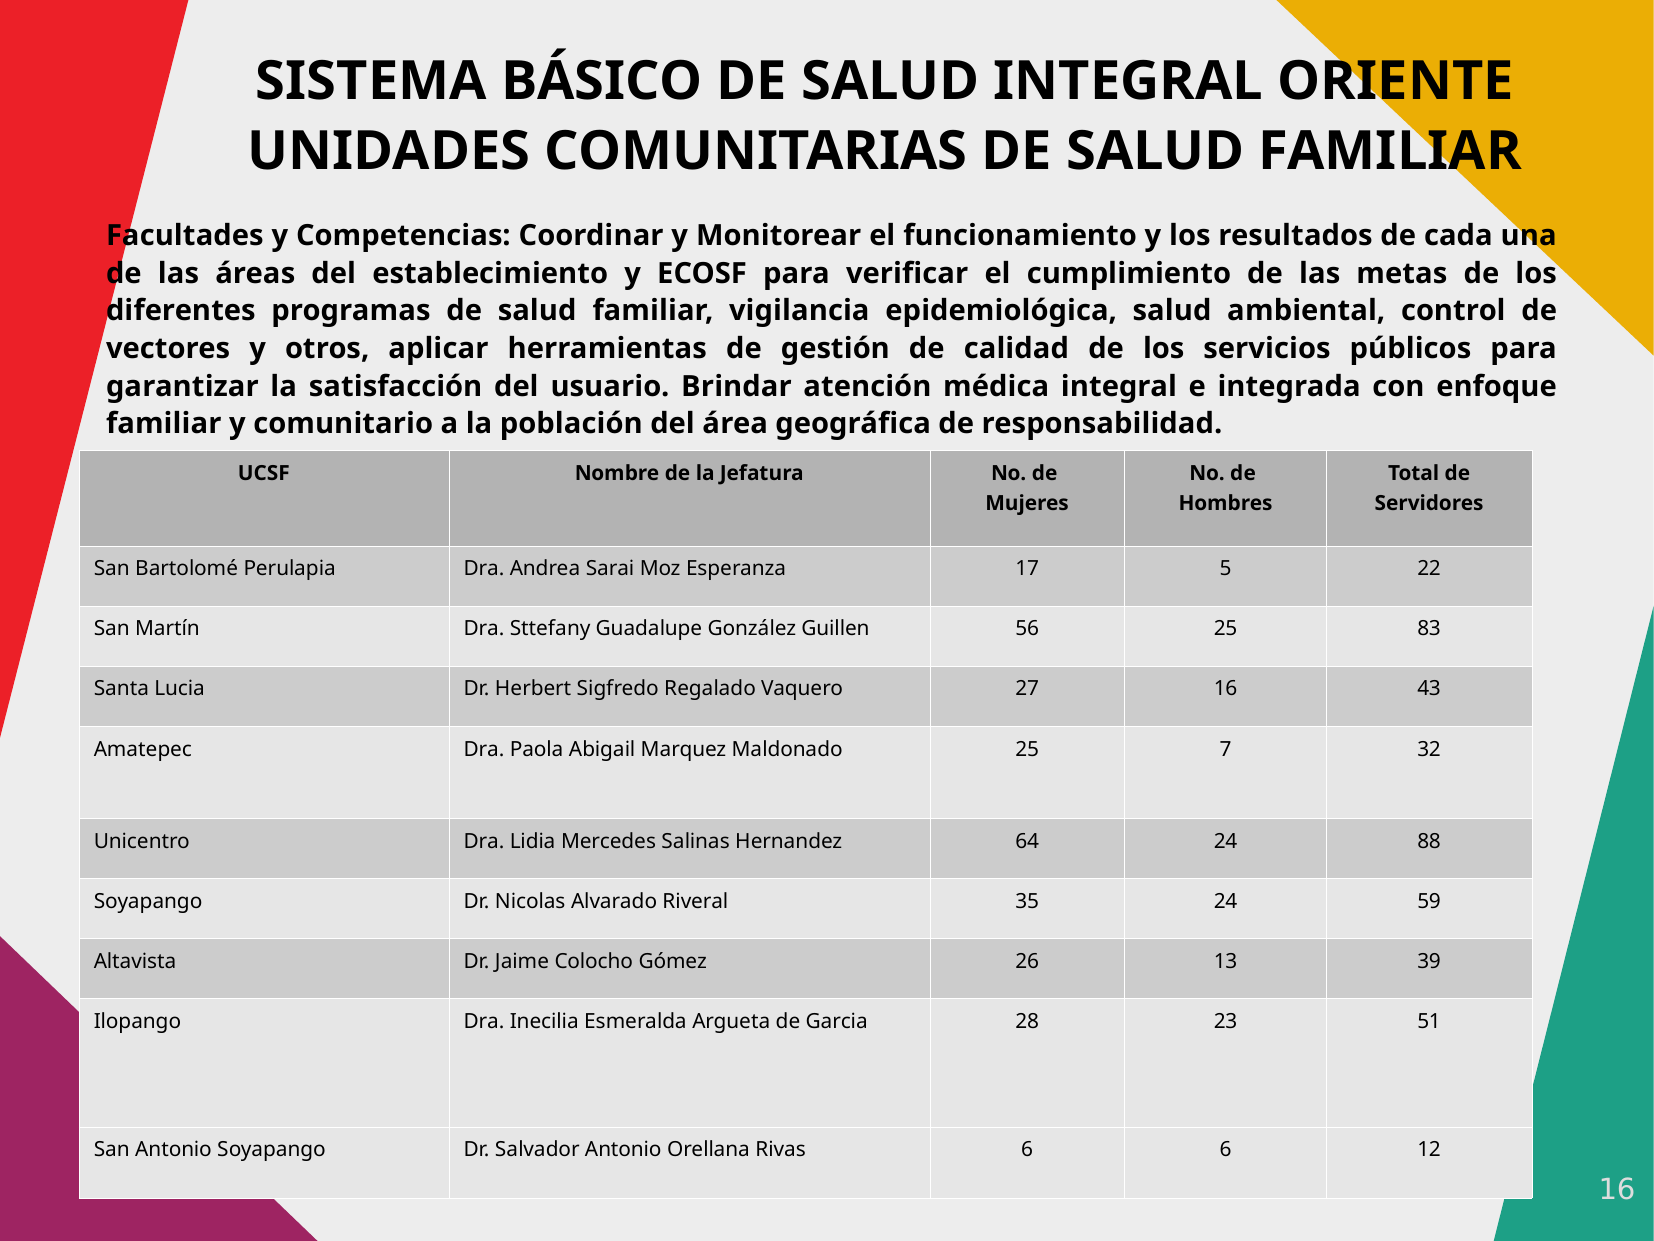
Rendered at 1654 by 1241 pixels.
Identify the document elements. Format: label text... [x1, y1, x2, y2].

table_cell 25 [931, 727, 1124, 818]
table_cell Dra. Paola Abigail Marquez Maldonado [450, 727, 930, 818]
table_cell 32 [1327, 727, 1532, 818]
table_cell San Martín [80, 607, 449, 666]
table_cell Dr. Nicolas Alvarado Riveral [450, 879, 930, 938]
text_box Facultades y Competencias: Coordinar y Monitorear el funcionamiento y los resultados de cada una de las áreas del establecimiento y ECOSF para verificar el cumplimiento de las metas de los diferentes programas de salud familiar, vigilancia epidemiológica, salud ambiental, control de vectores y otros, aplicar herramientas de gestión de calidad de los servicios públicos para garantizar la satisfacción del usuario. Brindar atención médica integral e integrada con enfoque familiar y comunitario a la población del área geográfica de responsabilidad. [106, 207, 1559, 409]
table_header UCSF [80, 451, 449, 546]
table_cell Altavista [80, 939, 449, 998]
table_cell 13 [1125, 939, 1326, 998]
title SISTEMA BÁSICO DE SALUD INTEGRAL ORIENTE UNIDADES COMUNITARIAS DE SALUD FAMILIAR [82, 13, 1654, 208]
table_cell 6 [1125, 1128, 1326, 1198]
table_cell 39 [1327, 939, 1532, 998]
table_cell 6 [931, 1128, 1124, 1198]
table_cell 24 [1125, 879, 1326, 938]
table_cell Dr. Herbert Sigfredo Regalado Vaquero [450, 667, 930, 726]
table_cell Santa Lucia [80, 667, 449, 726]
table_header Nombre de la Jefatura [450, 451, 930, 546]
table_cell 27 [931, 667, 1124, 726]
table_cell 43 [1327, 667, 1532, 726]
table_cell 16 [1125, 667, 1326, 726]
table_cell Ilopango [80, 999, 449, 1127]
table_cell Dra. Andrea Sarai Moz Esperanza [450, 547, 930, 606]
table_cell 56 [931, 607, 1124, 666]
table_cell Dr. Salvador Antonio Orellana Rivas [450, 1128, 930, 1198]
table_header No. de Hombres [1125, 451, 1326, 546]
table_cell 26 [931, 939, 1124, 998]
table_cell 88 [1327, 819, 1532, 878]
table_cell 5 [1125, 547, 1326, 606]
table_cell Dra. Inecilia Esmeralda Argueta de Garcia [450, 999, 930, 1127]
table_cell 25 [1125, 607, 1326, 666]
table_cell 22 [1327, 547, 1532, 606]
table_cell 17 [931, 547, 1124, 606]
table_cell Unicentro [80, 819, 449, 878]
text_box [151, 288, 1640, 1008]
table_cell Soyapango [80, 879, 449, 938]
table_cell 28 [931, 999, 1124, 1127]
table_cell 59 [1327, 879, 1532, 938]
table_cell San Bartolomé Perulapia [80, 547, 449, 606]
table_cell 64 [931, 819, 1124, 878]
table_cell 24 [1125, 819, 1326, 878]
table_cell 83 [1327, 607, 1532, 666]
table_cell Amatepec [80, 727, 449, 818]
table_cell Dra. Sttefany Guadalupe González Guillen [450, 607, 930, 666]
table_cell 23 [1125, 999, 1326, 1127]
table_cell Dra. Lidia Mercedes Salinas Hernandez [450, 819, 930, 878]
table_cell San Antonio Soyapango [80, 1128, 449, 1198]
table_cell 12 [1327, 1128, 1532, 1198]
table_header Total de Servidores [1327, 451, 1532, 546]
table_cell 35 [931, 879, 1124, 938]
table_header No. de Mujeres [931, 451, 1124, 546]
table_cell Dr. Jaime Colocho Gómez [450, 939, 930, 998]
table_cell 51 [1327, 999, 1532, 1127]
table_cell 7 [1125, 727, 1326, 818]
